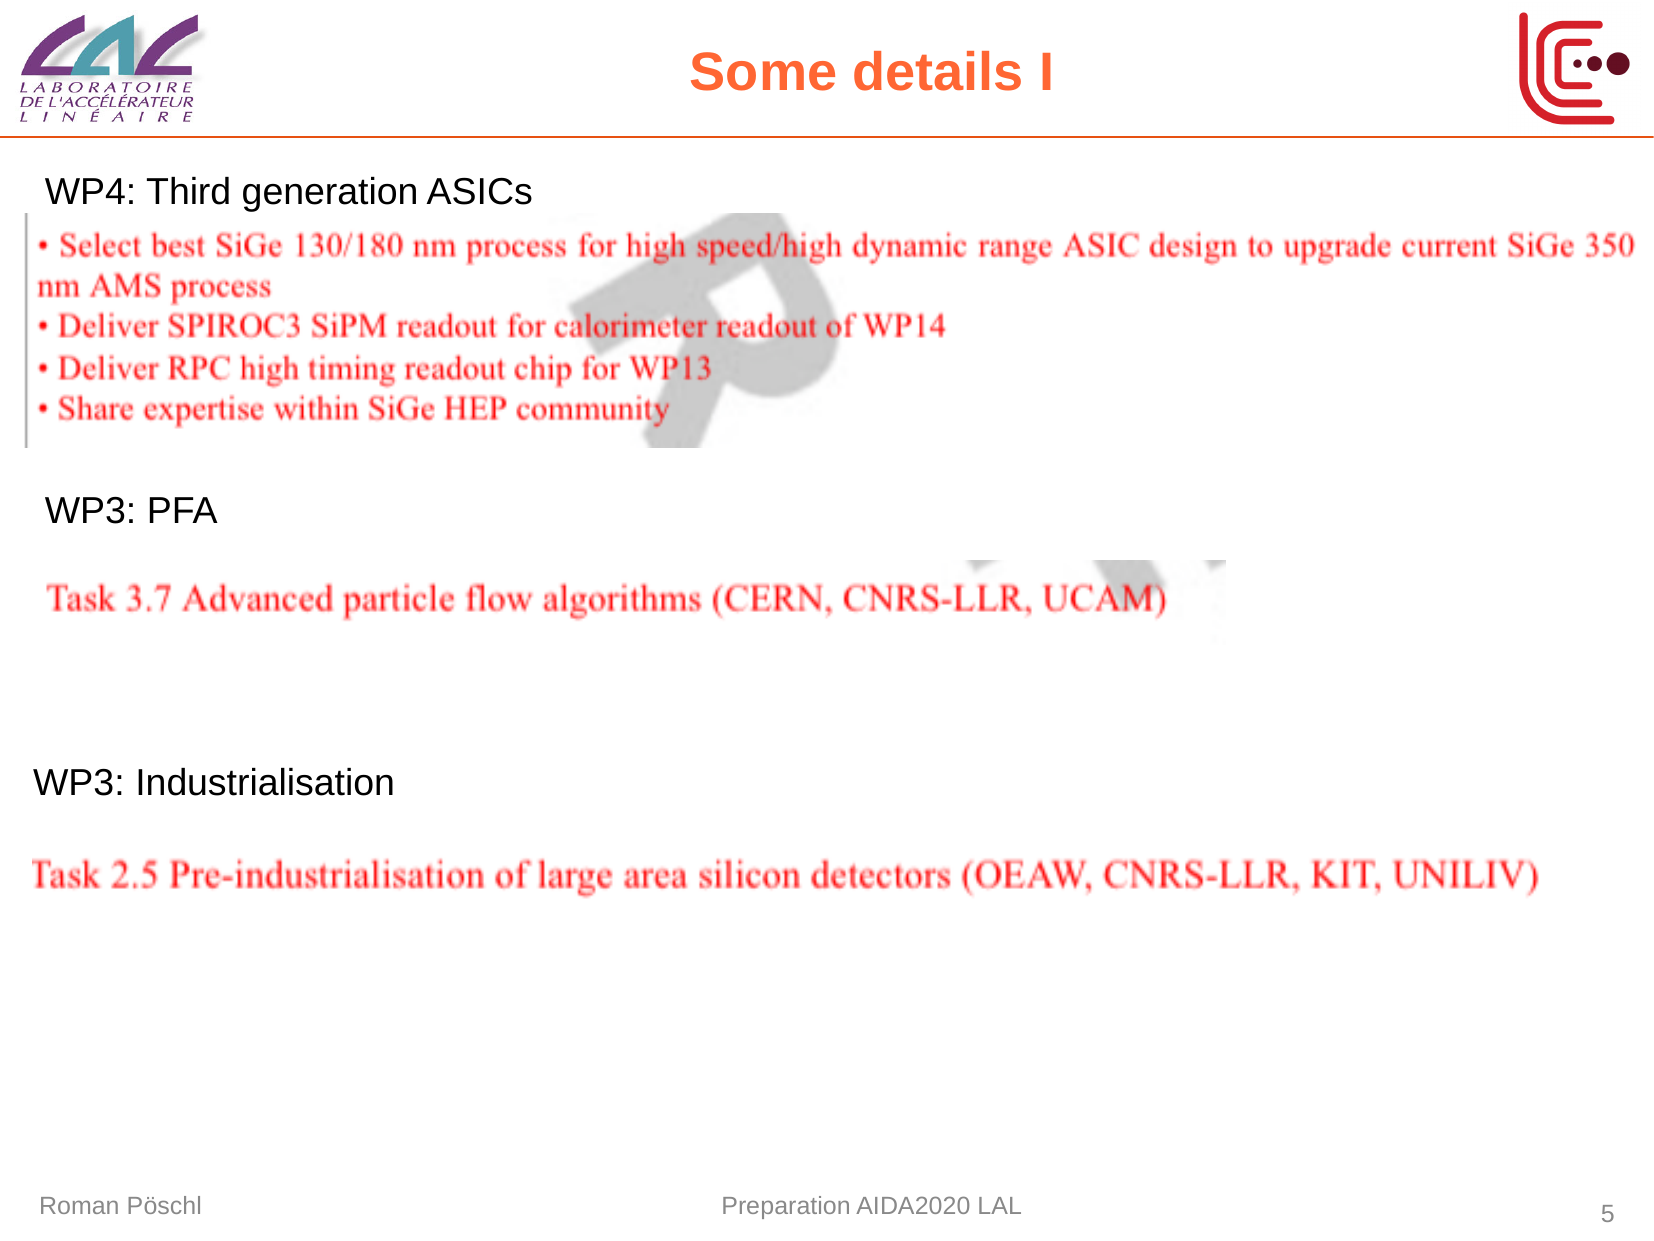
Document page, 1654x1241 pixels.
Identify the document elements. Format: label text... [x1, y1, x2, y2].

picture [15, 10, 211, 125]
picture [13, 213, 1646, 448]
text_box WP3: Industrialisation [18, 753, 411, 811]
picture [45, 560, 1226, 646]
picture [32, 842, 1619, 926]
text_box WP4: Third generation ASICs [30, 163, 552, 221]
text_box WP3: PFA [30, 482, 235, 539]
title Some details I [128, 29, 1617, 113]
picture [1508, 2, 1641, 135]
